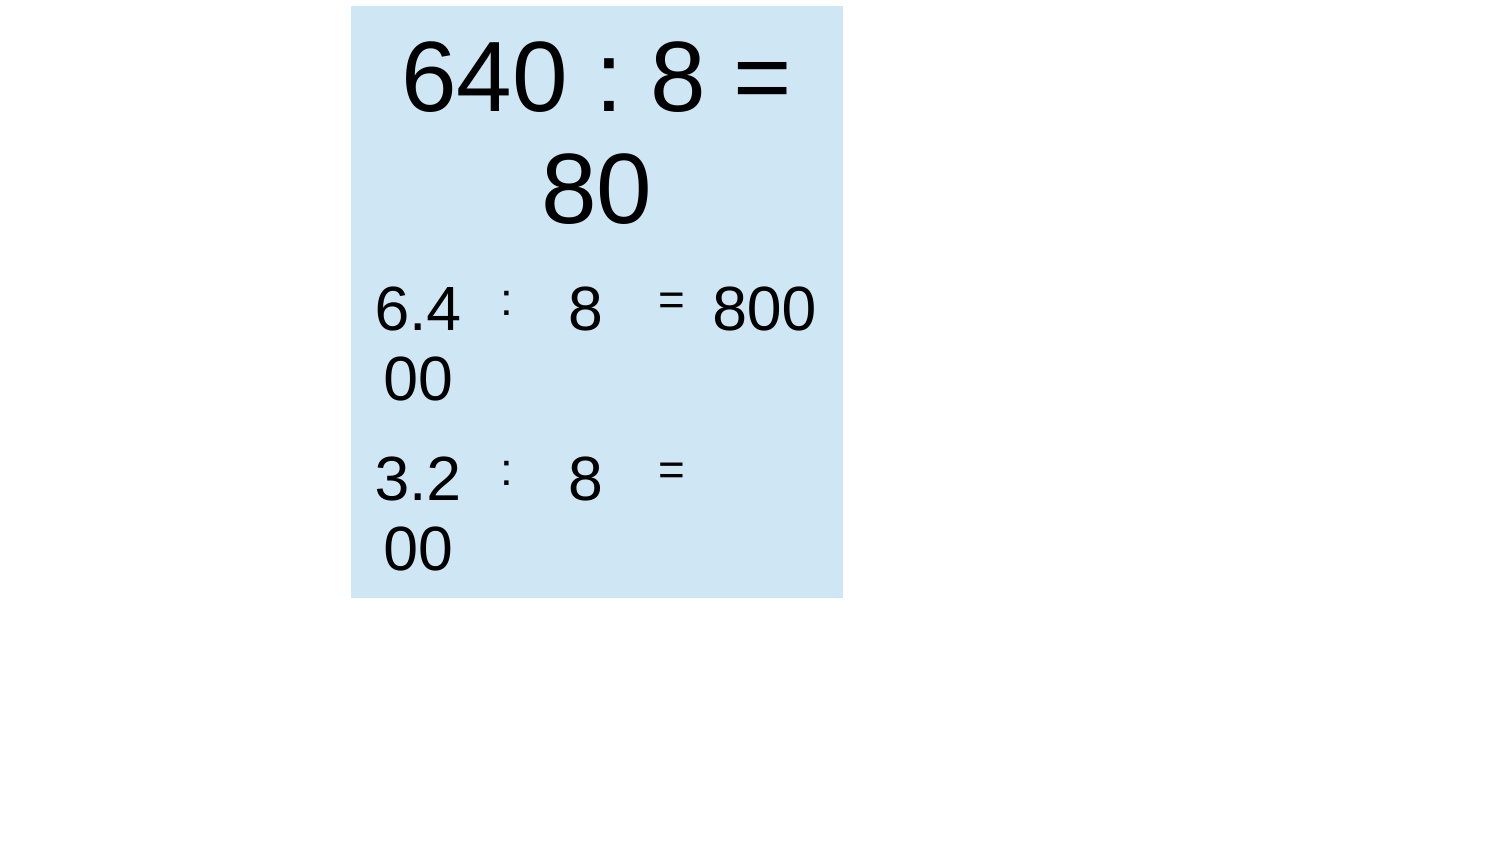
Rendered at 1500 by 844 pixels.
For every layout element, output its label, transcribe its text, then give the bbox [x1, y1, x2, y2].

table_cell 3.200 [351, 429, 485, 598]
table_cell 800 [686, 259, 843, 429]
table_cell = [643, 429, 686, 598]
table_cell : [485, 259, 528, 429]
table_header 640 : 8 = 80 [351, 6, 843, 259]
table_cell [686, 429, 843, 598]
table_cell 8 [528, 259, 643, 429]
table_cell : [485, 429, 528, 598]
table_cell 8 [528, 429, 643, 598]
table_cell 6.400 [351, 259, 485, 429]
table_cell = [643, 259, 686, 429]
